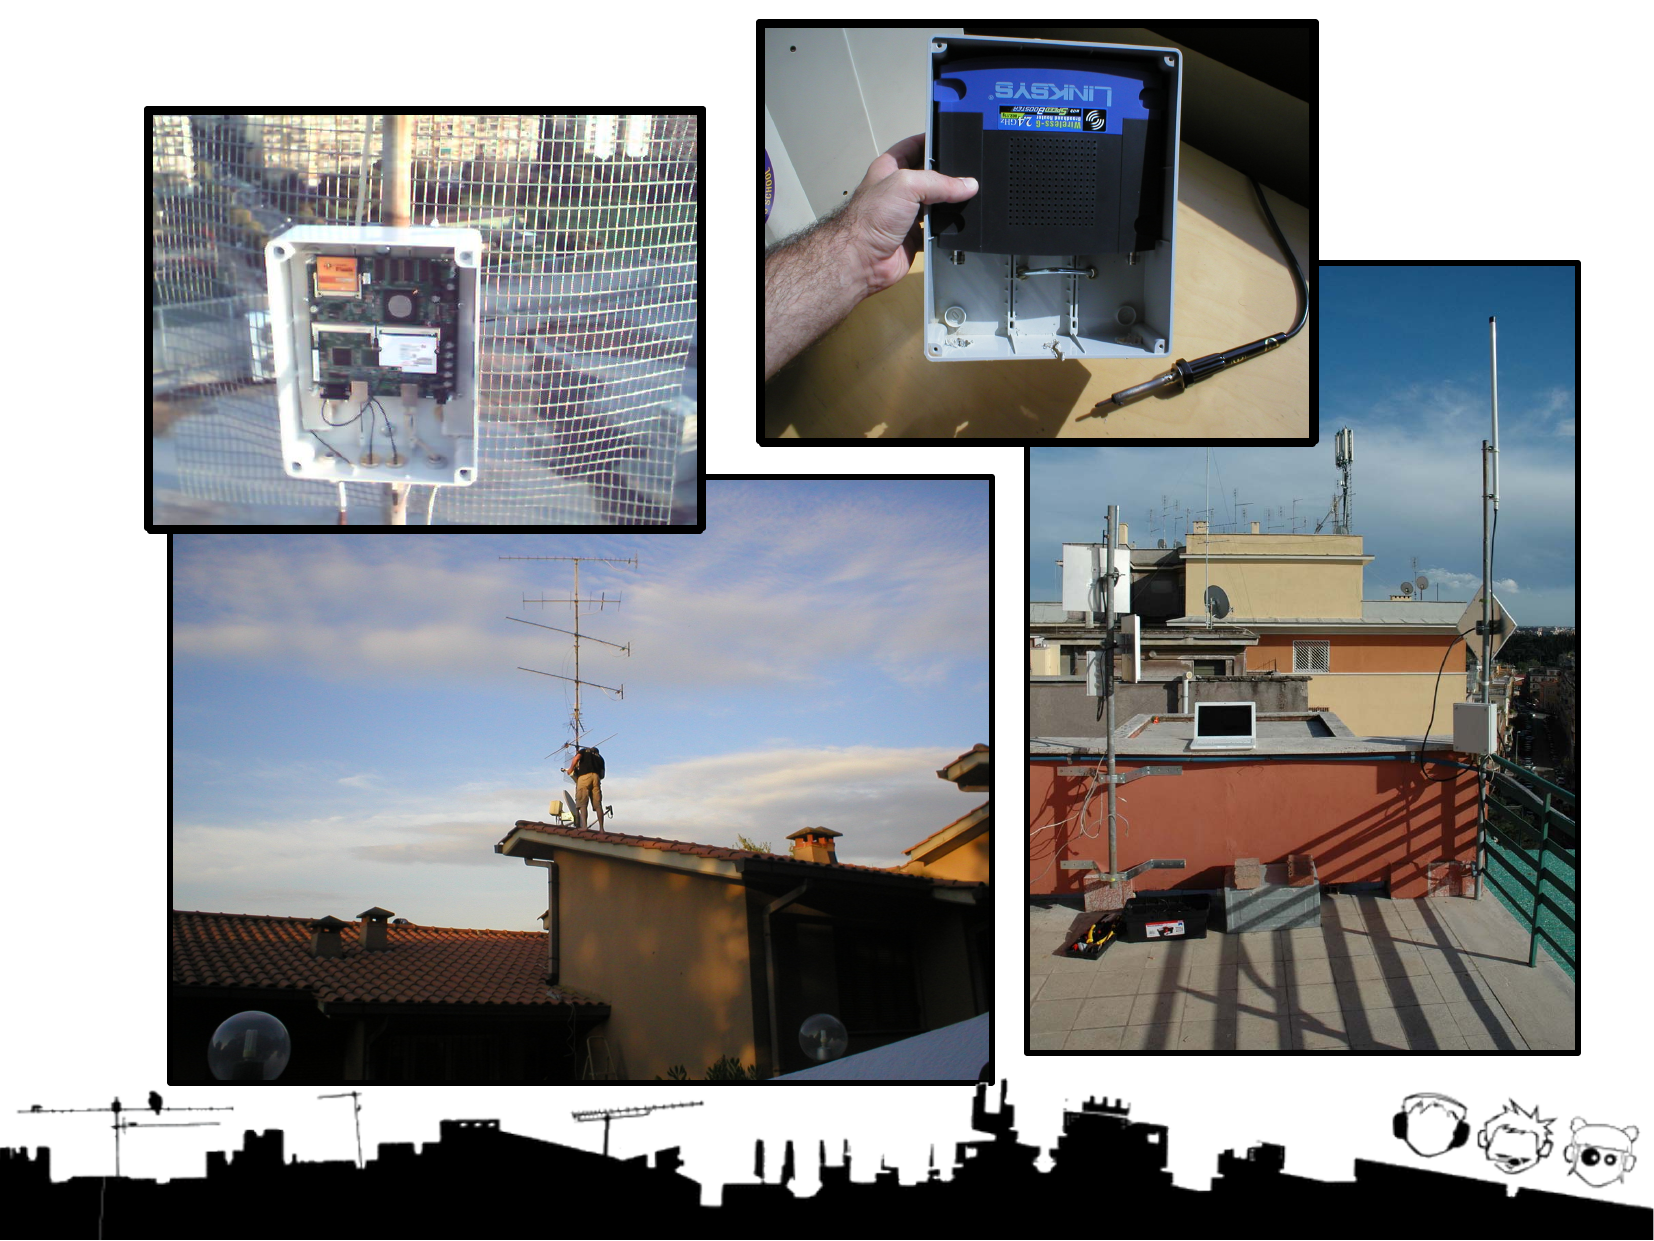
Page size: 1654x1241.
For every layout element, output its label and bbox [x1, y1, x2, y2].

text_box [150, 112, 701, 532]
picture [1029, 265, 1576, 1051]
picture [0, 479, 1654, 1240]
text_box [762, 25, 1313, 445]
